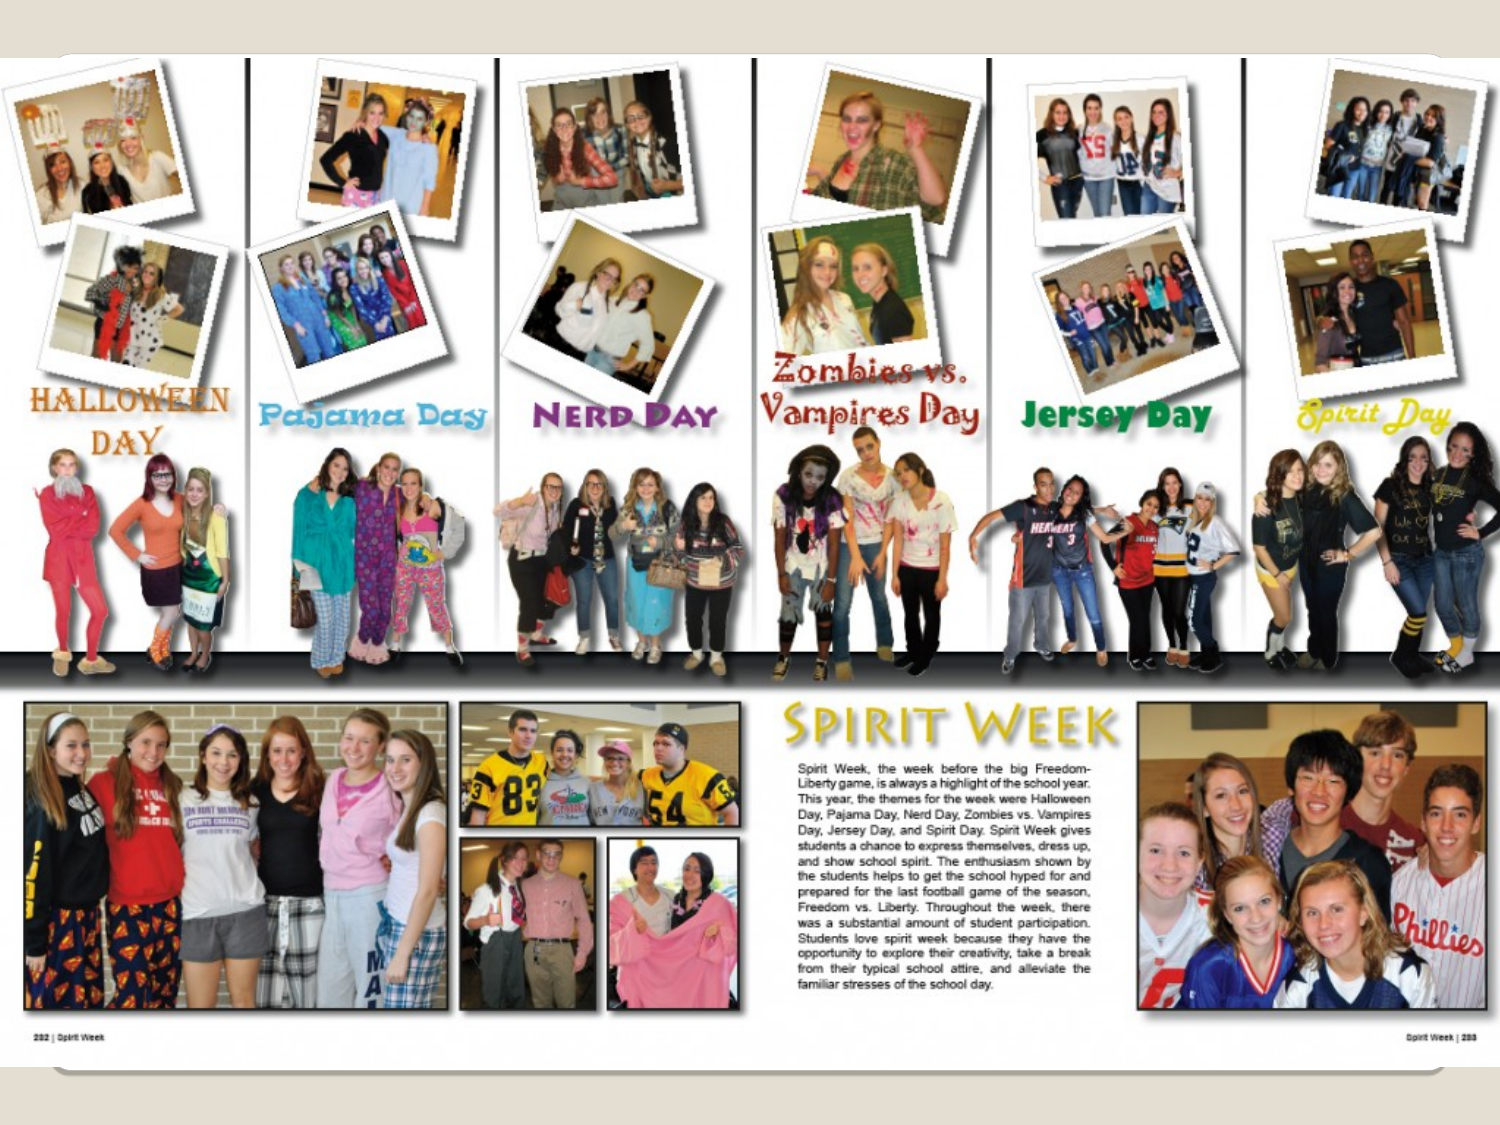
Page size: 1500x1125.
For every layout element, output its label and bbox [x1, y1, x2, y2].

picture [0, 58, 1500, 1067]
